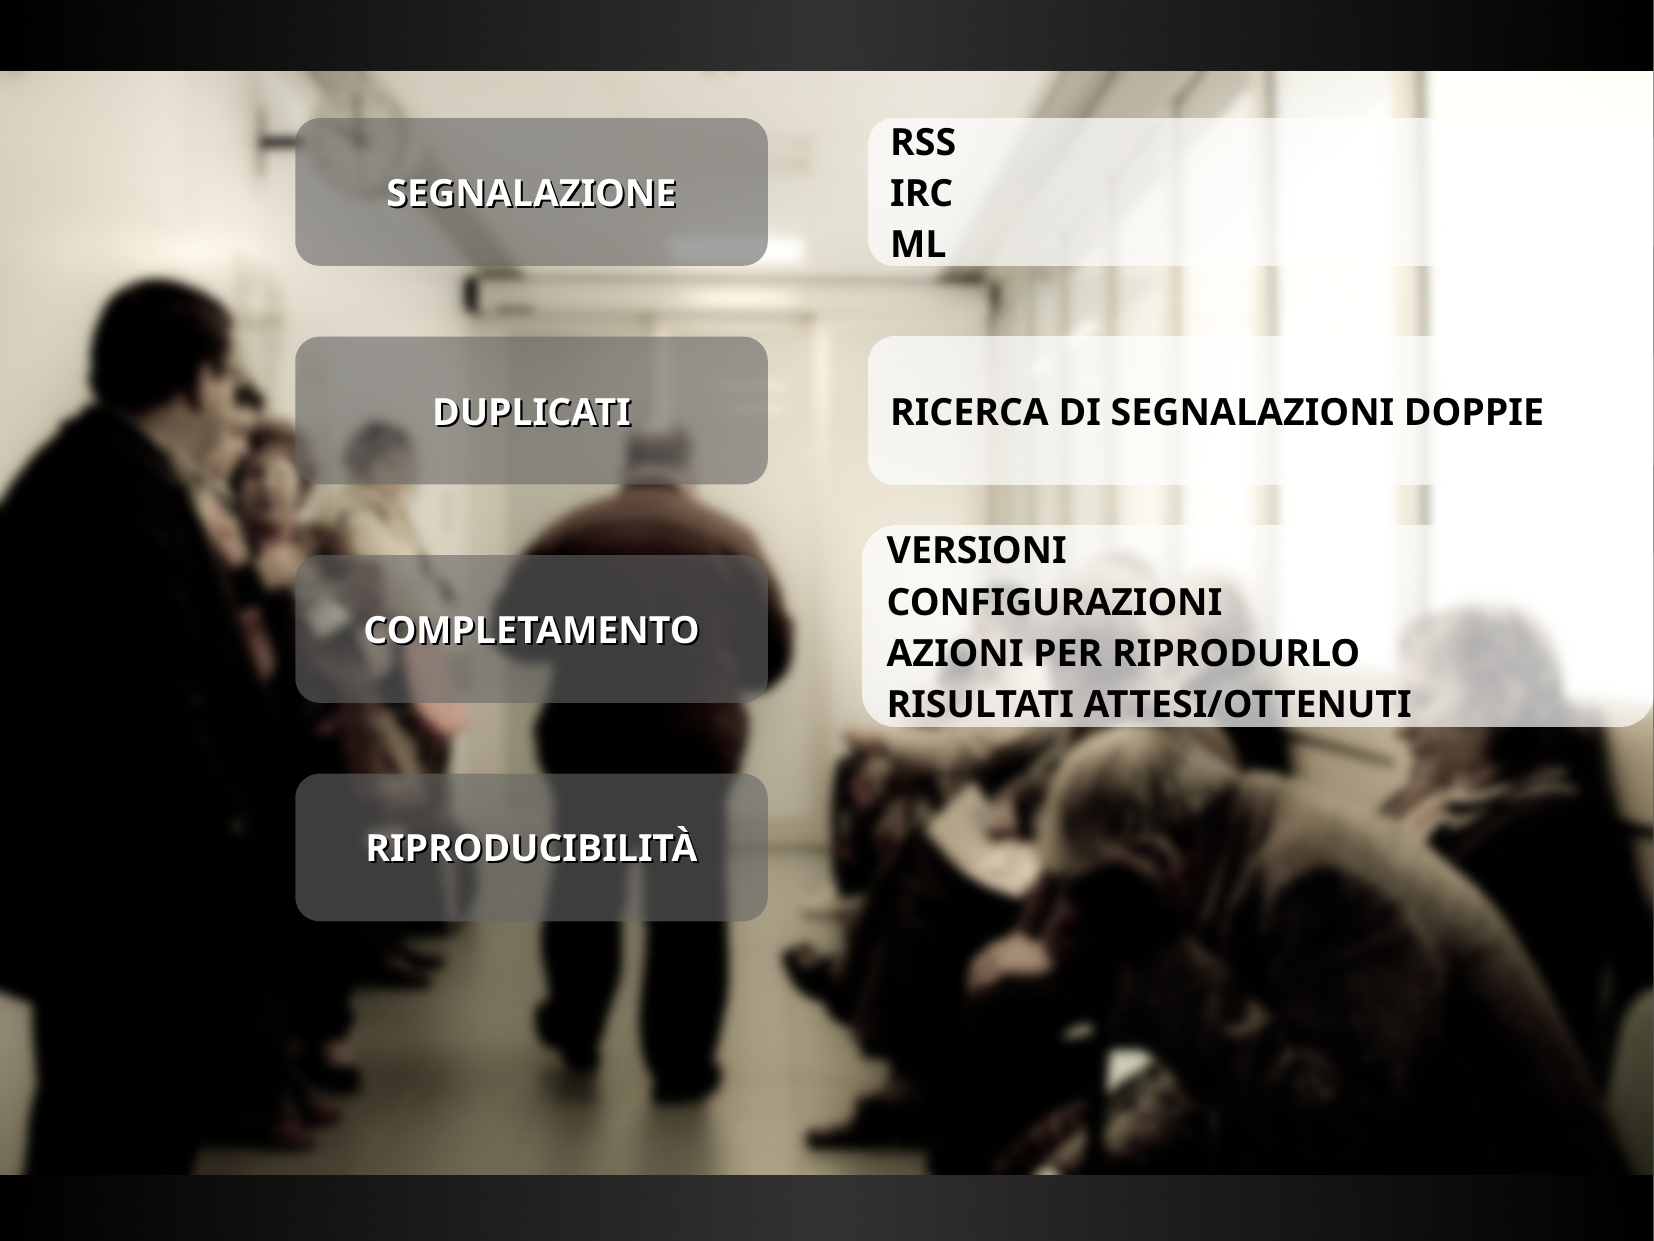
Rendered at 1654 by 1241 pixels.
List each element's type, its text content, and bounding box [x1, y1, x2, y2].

text_box VERSIONI CONFIGURAZIONI AZIONI PER RIPRODURLO RISULTATI ATTESI/OTTENUTI [862, 525, 1654, 727]
text_box RICERCA DI SEGNALAZIONI DOPPIE [868, 336, 1654, 485]
text_box RSS IRC ML [868, 118, 1654, 266]
text_box RIPRODUCIBILITÀ [295, 773, 768, 922]
picture [0, 0, 1654, 1241]
text_box DUPLICATI [295, 336, 768, 485]
text_box COMPLETAMENTO [295, 555, 768, 703]
text_box SEGNALAZIONE [295, 118, 768, 266]
